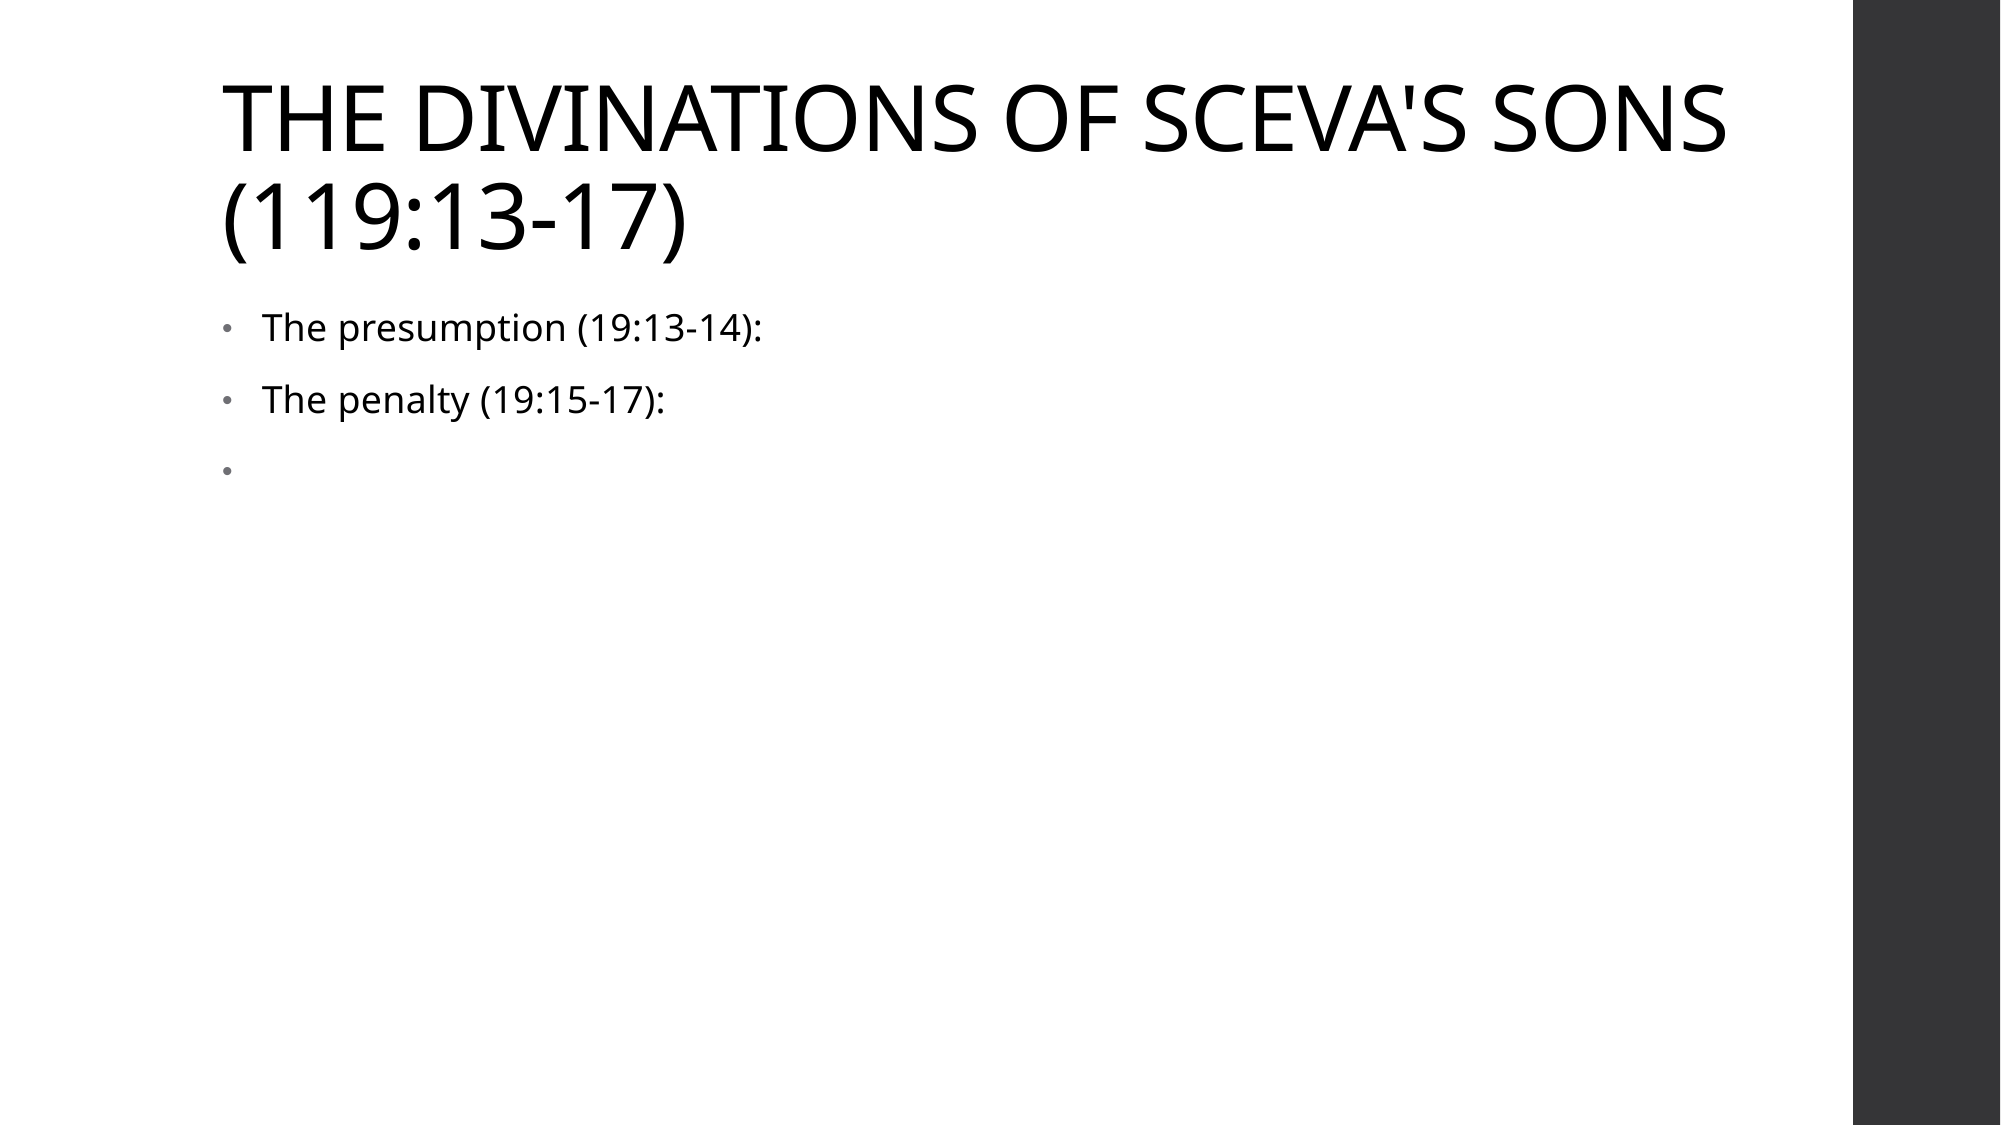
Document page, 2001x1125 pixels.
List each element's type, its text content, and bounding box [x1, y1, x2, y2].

list The presumption (19:13-14): The penalty (19:15-17): [206, 299, 1617, 1014]
title THE DIVINATIONS OF SCEVA'S SONS (119:13-17) [206, 60, 1797, 278]
